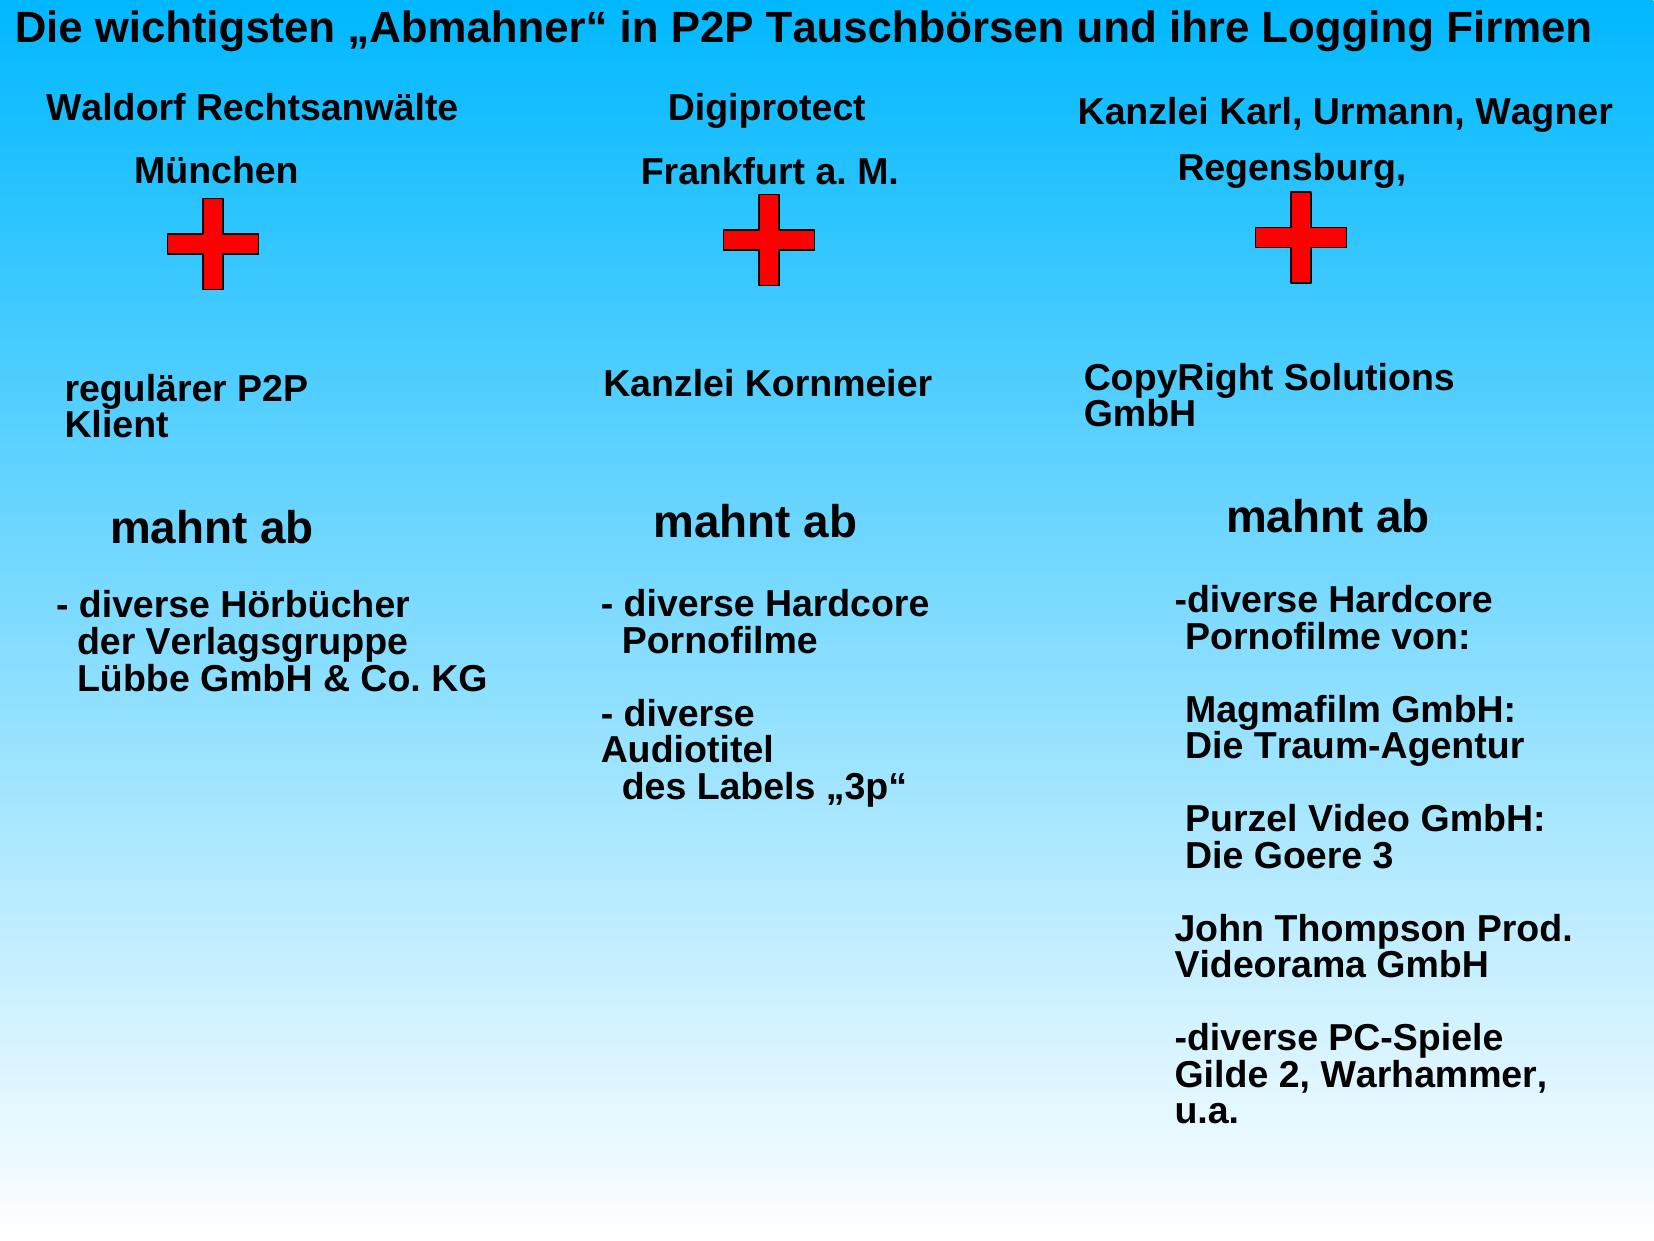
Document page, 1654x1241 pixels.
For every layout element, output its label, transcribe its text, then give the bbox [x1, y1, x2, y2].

text_box Frankfurt a. M. [625, 147, 915, 206]
text_box - diverse Hardcore Pornofilme - diverse Audiotitel des Labels „3p“ [586, 580, 951, 812]
text_box Kanzlei Karl, Urmann, Wagner [1062, 87, 1638, 146]
text_box mahnt ab [1211, 489, 1445, 557]
text_box Die wichtigsten „Abmahner“ in P2P Tauschbörsen und ihre Logging Firmen [0, 1, 1630, 66]
text_box - diverse Hörbücher der Verlagsgruppe Lübbe GmbH & Co. KG [41, 581, 514, 727]
text_box München [119, 147, 314, 206]
text_box mahnt ab [638, 494, 872, 563]
text_box mahnt ab [95, 500, 329, 569]
text_box [1255, 191, 1347, 283]
text_box Regensburg, [1162, 143, 1422, 203]
text_box Kanzlei Kornmeier [588, 360, 948, 427]
text_box CopyRight Solutions GmbH [1069, 353, 1594, 412]
text_box regulärer P2P Klient [49, 364, 438, 423]
text_box [167, 206, 259, 290]
text_box [723, 194, 815, 286]
text_box -diverse Hardcore Pornofilme von: Magmafilm GmbH: Die Traum-Agentur Purzel Video GmbH: Die Goere 3 John Thompson Prod. Videorama GmbH -diverse PC-Spiele Gilde 2, Warhammer, u.a. [1159, 576, 1635, 1240]
text_box Waldorf Rechtsanwälte [11, 83, 493, 142]
text_box Digiprotect [653, 83, 881, 142]
